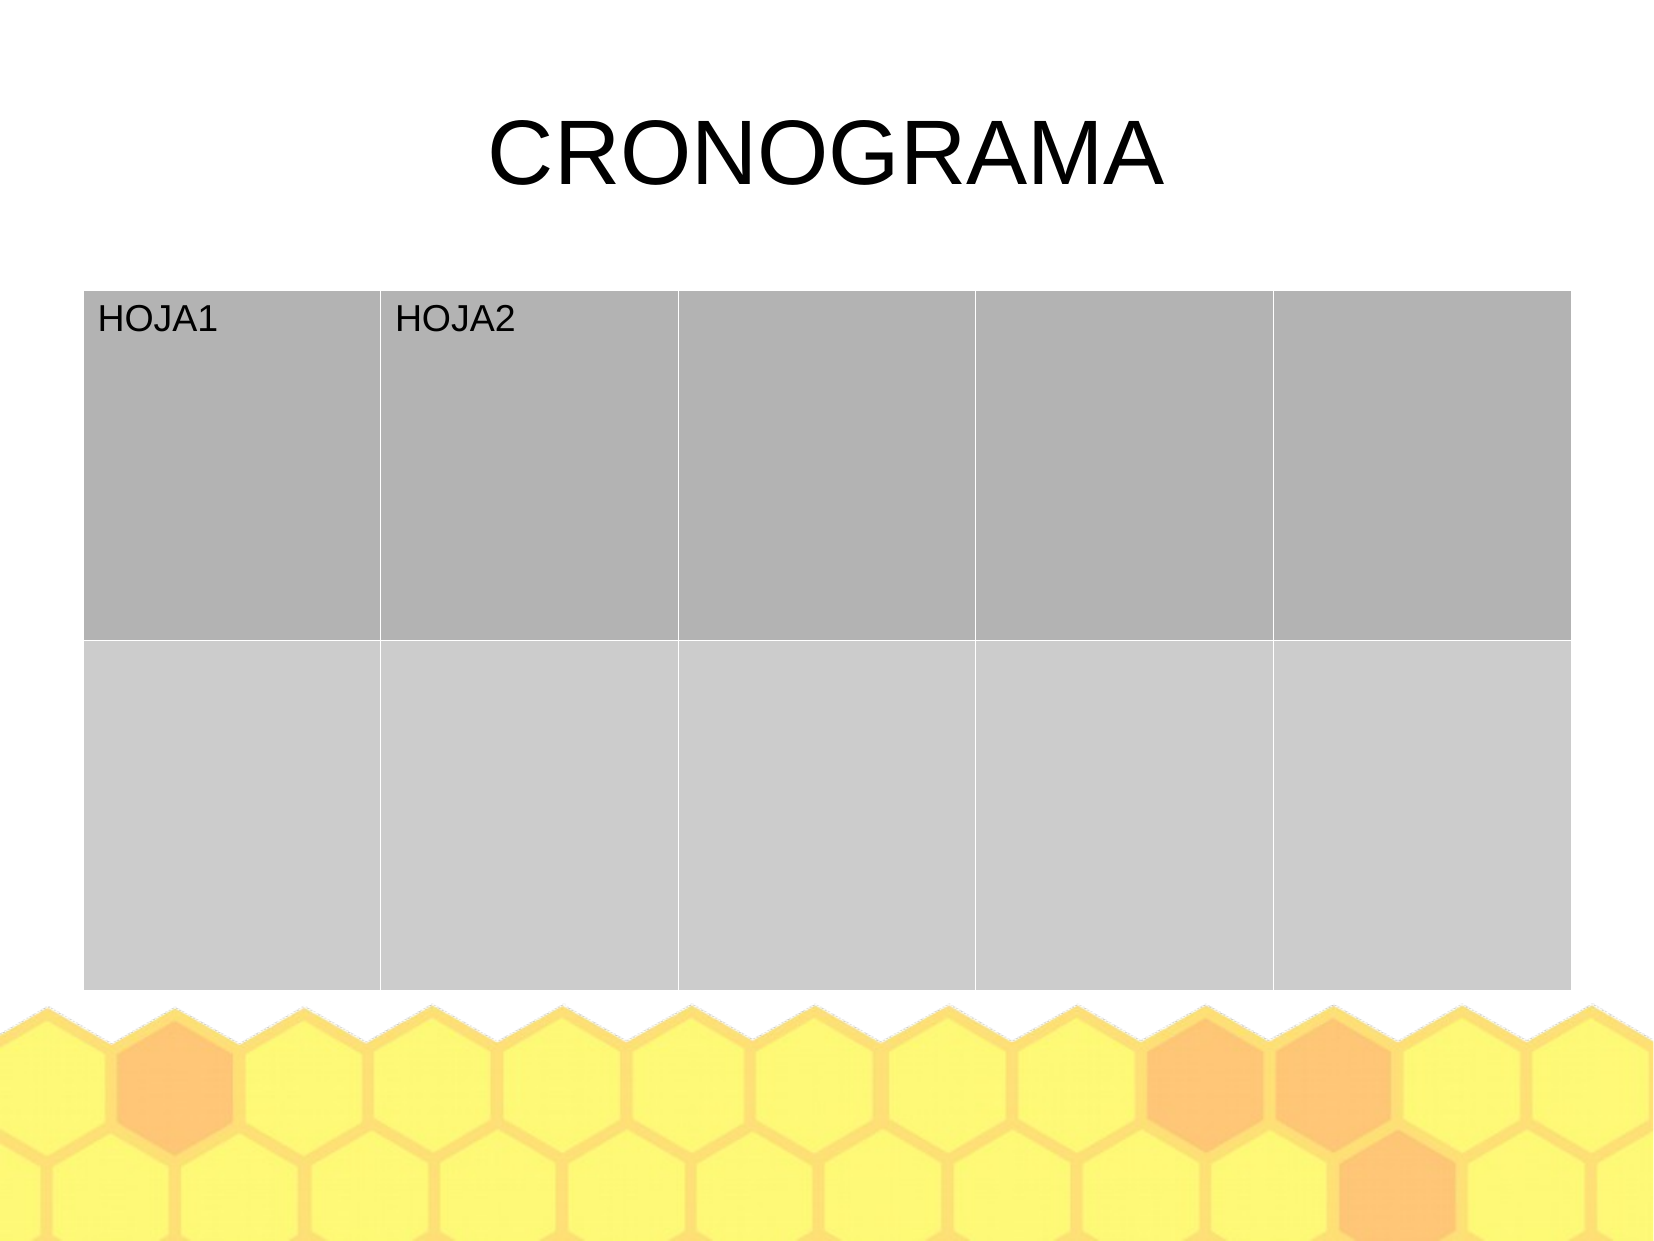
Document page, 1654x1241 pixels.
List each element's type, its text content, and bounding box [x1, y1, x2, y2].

table_header [976, 291, 1273, 640]
table_header HOJA2 [381, 291, 678, 640]
title CRONOGRAMA [82, 49, 1571, 257]
table_cell [381, 641, 678, 990]
table_header [679, 291, 975, 640]
table_header [1274, 291, 1571, 640]
table_header HOJA1 [84, 291, 380, 640]
table_cell [976, 641, 1273, 990]
table_cell [84, 641, 380, 990]
table_cell [1274, 641, 1571, 990]
table_cell [679, 641, 975, 990]
picture [0, 1001, 1654, 1241]
